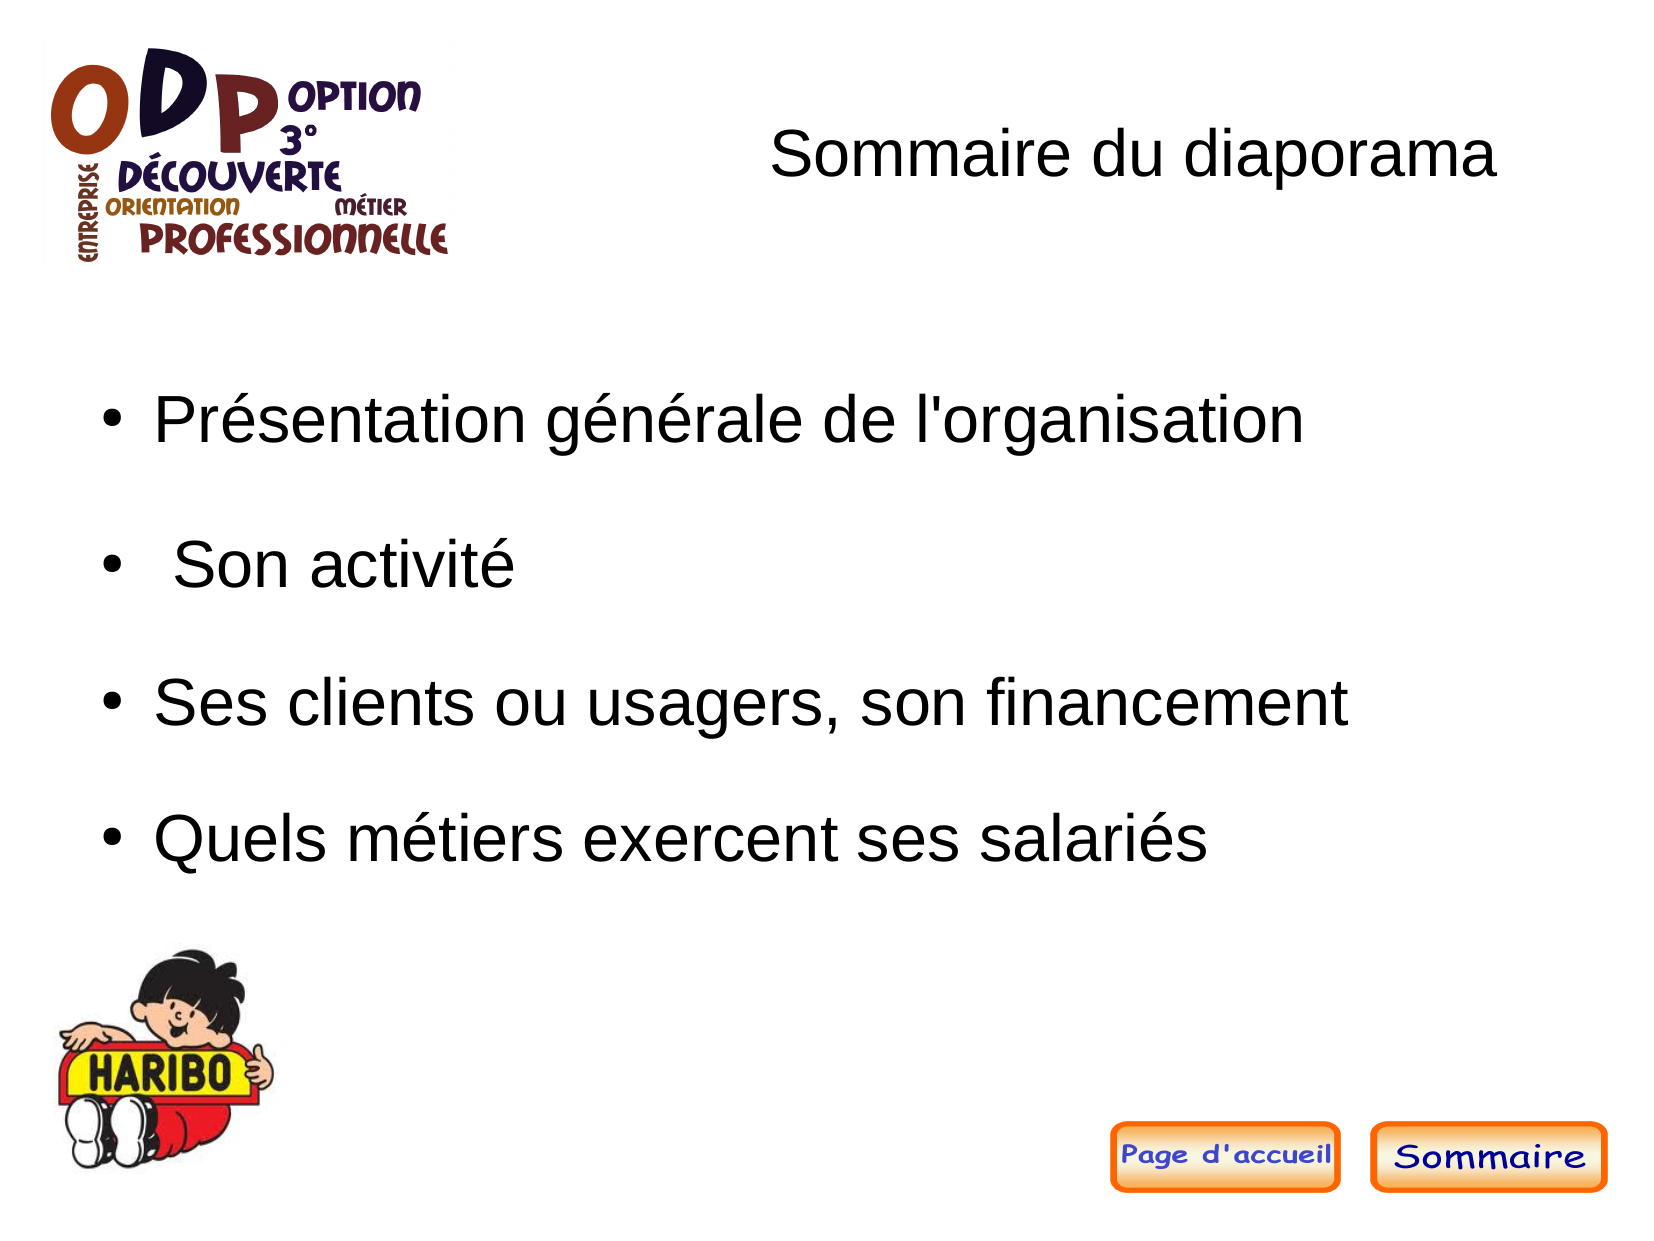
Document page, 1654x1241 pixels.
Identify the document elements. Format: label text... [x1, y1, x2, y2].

picture [35, 923, 296, 1205]
picture [43, 41, 455, 266]
picture [1370, 1121, 1608, 1193]
list Son activité [82, 527, 1512, 603]
title Sommaire du diaporama [637, 49, 1630, 257]
list Quels métiers exercent ses salariés [82, 801, 1571, 880]
picture [1110, 1121, 1341, 1193]
list Ses clients ou usagers, son financement [82, 665, 1571, 741]
list Présentation générale de l'organisation [82, 381, 1571, 457]
